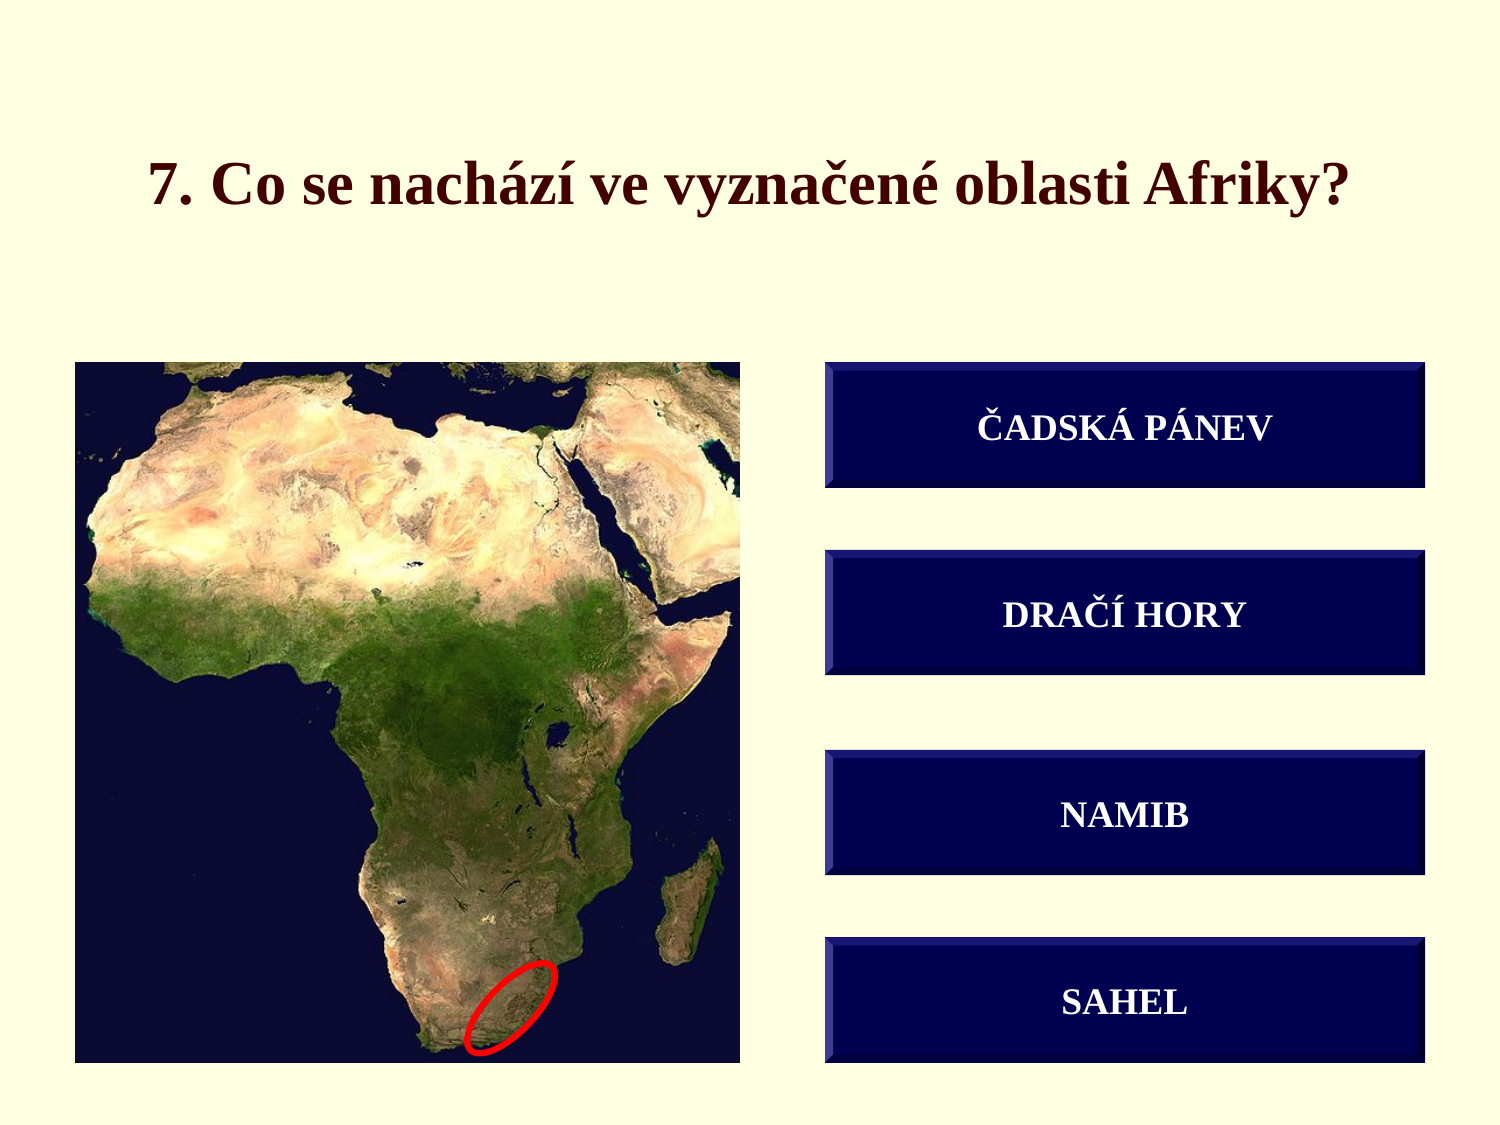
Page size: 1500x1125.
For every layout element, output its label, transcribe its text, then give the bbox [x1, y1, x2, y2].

text_box [75, 362, 740, 1063]
text_box DRAČÍ HORY [834, 559, 1416, 666]
text_box ČADSKÁ PÁNEV [834, 371, 1416, 479]
text_box SAHEL [834, 946, 1416, 1054]
text_box NAMIB [834, 759, 1416, 866]
title 7. Co se nachází ve vyznačené oblasti Afriky? [0, 135, 1500, 225]
